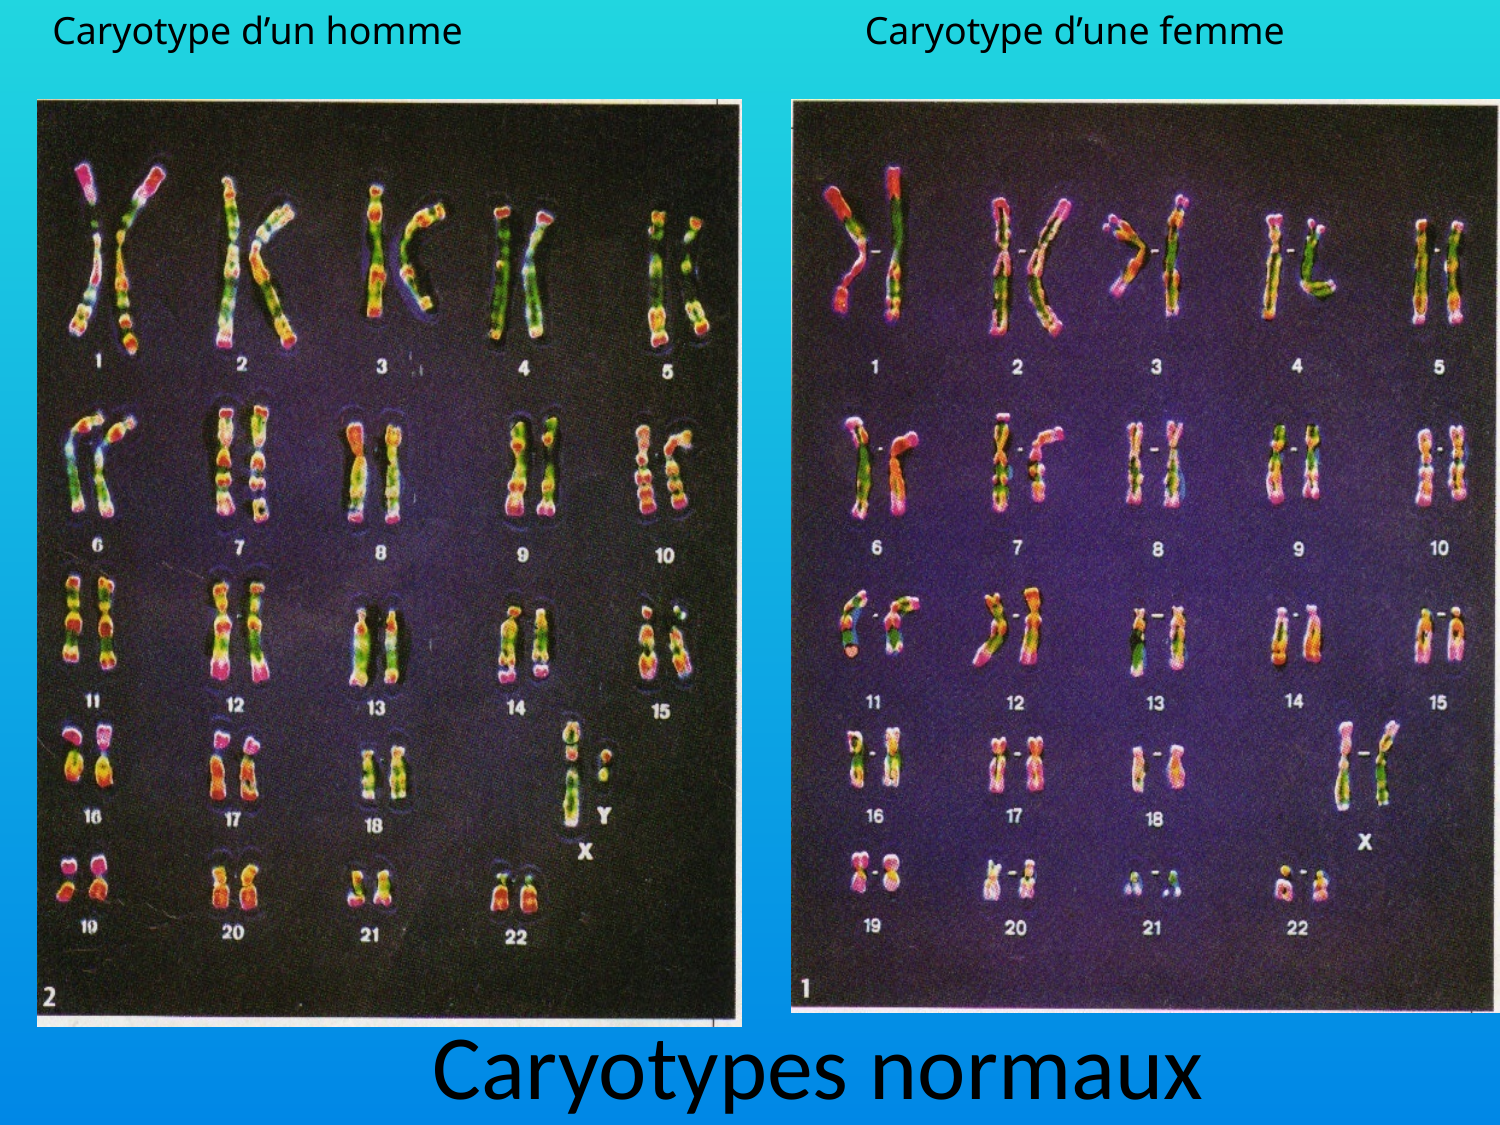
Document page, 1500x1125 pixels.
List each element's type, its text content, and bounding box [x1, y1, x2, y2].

text_box Caryotype d’une femme [849, 0, 1441, 60]
title Caryotypes normaux [337, 999, 1300, 1125]
text_box Caryotype d’un homme [37, 0, 629, 60]
picture [0, 99, 1500, 1027]
